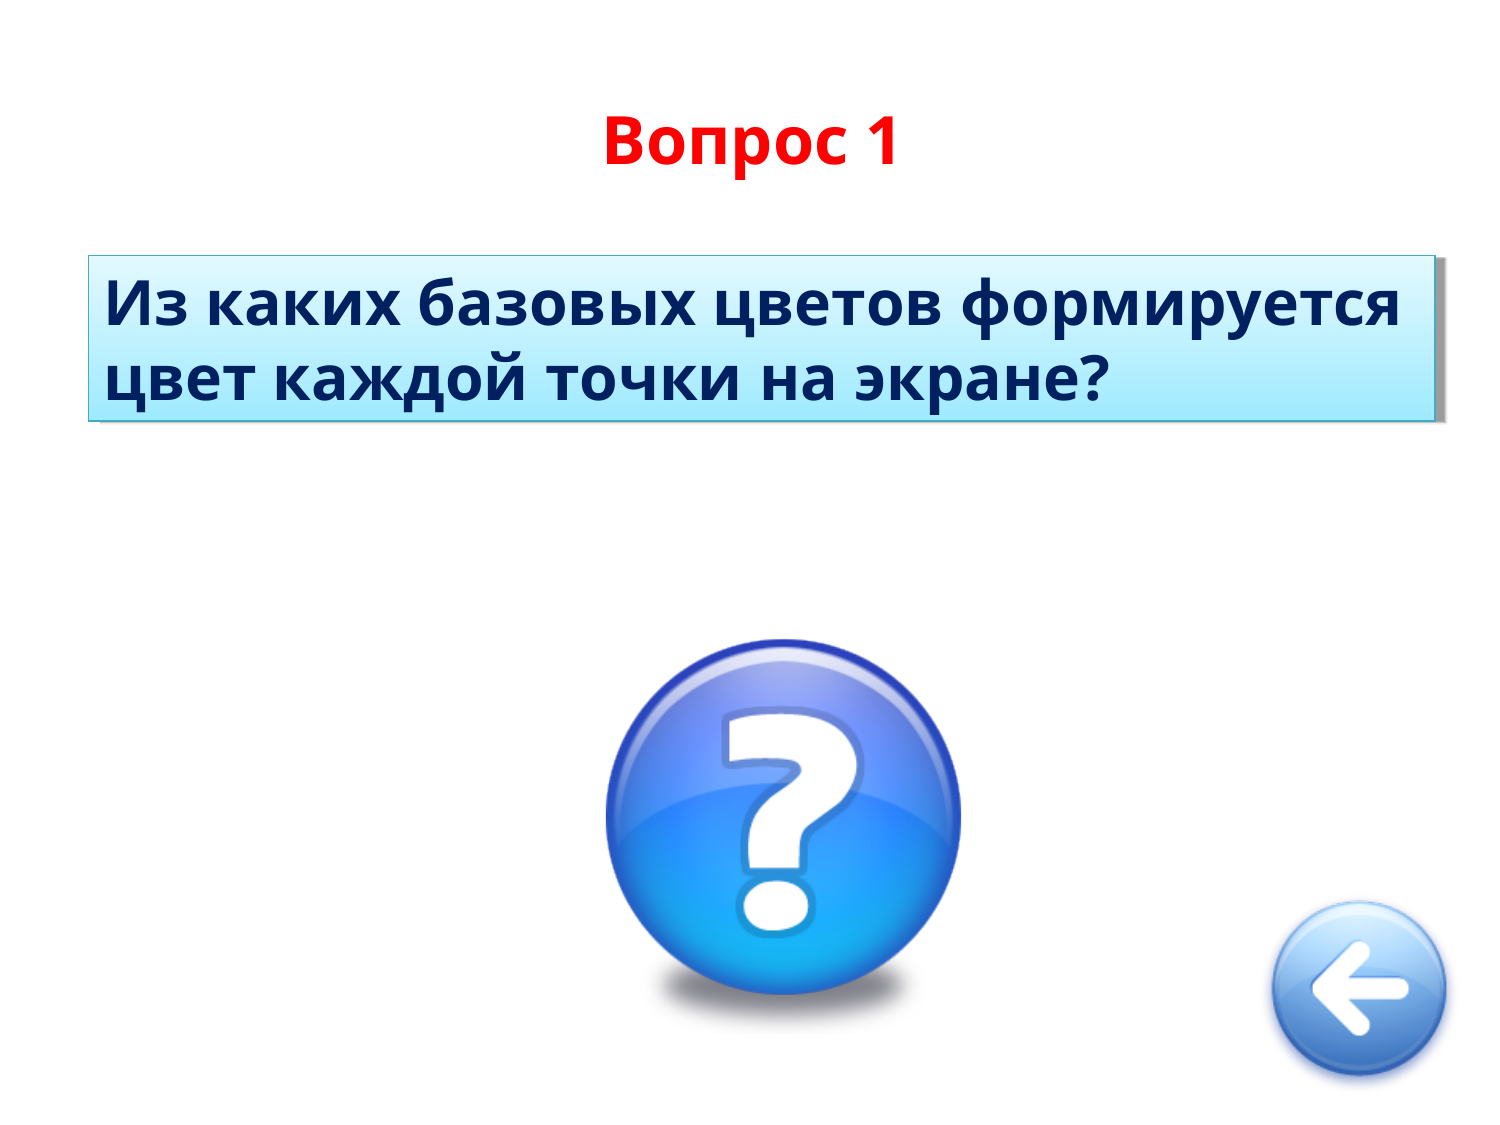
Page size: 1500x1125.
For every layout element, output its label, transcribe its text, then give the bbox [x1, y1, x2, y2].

text_box Вопрос 1 [586, 90, 920, 186]
picture [584, 633, 985, 1034]
text_box Из каких базовых цветов формируется цвет каждой точки на экране? [88, 255, 1436, 421]
picture [1258, 893, 1459, 1094]
